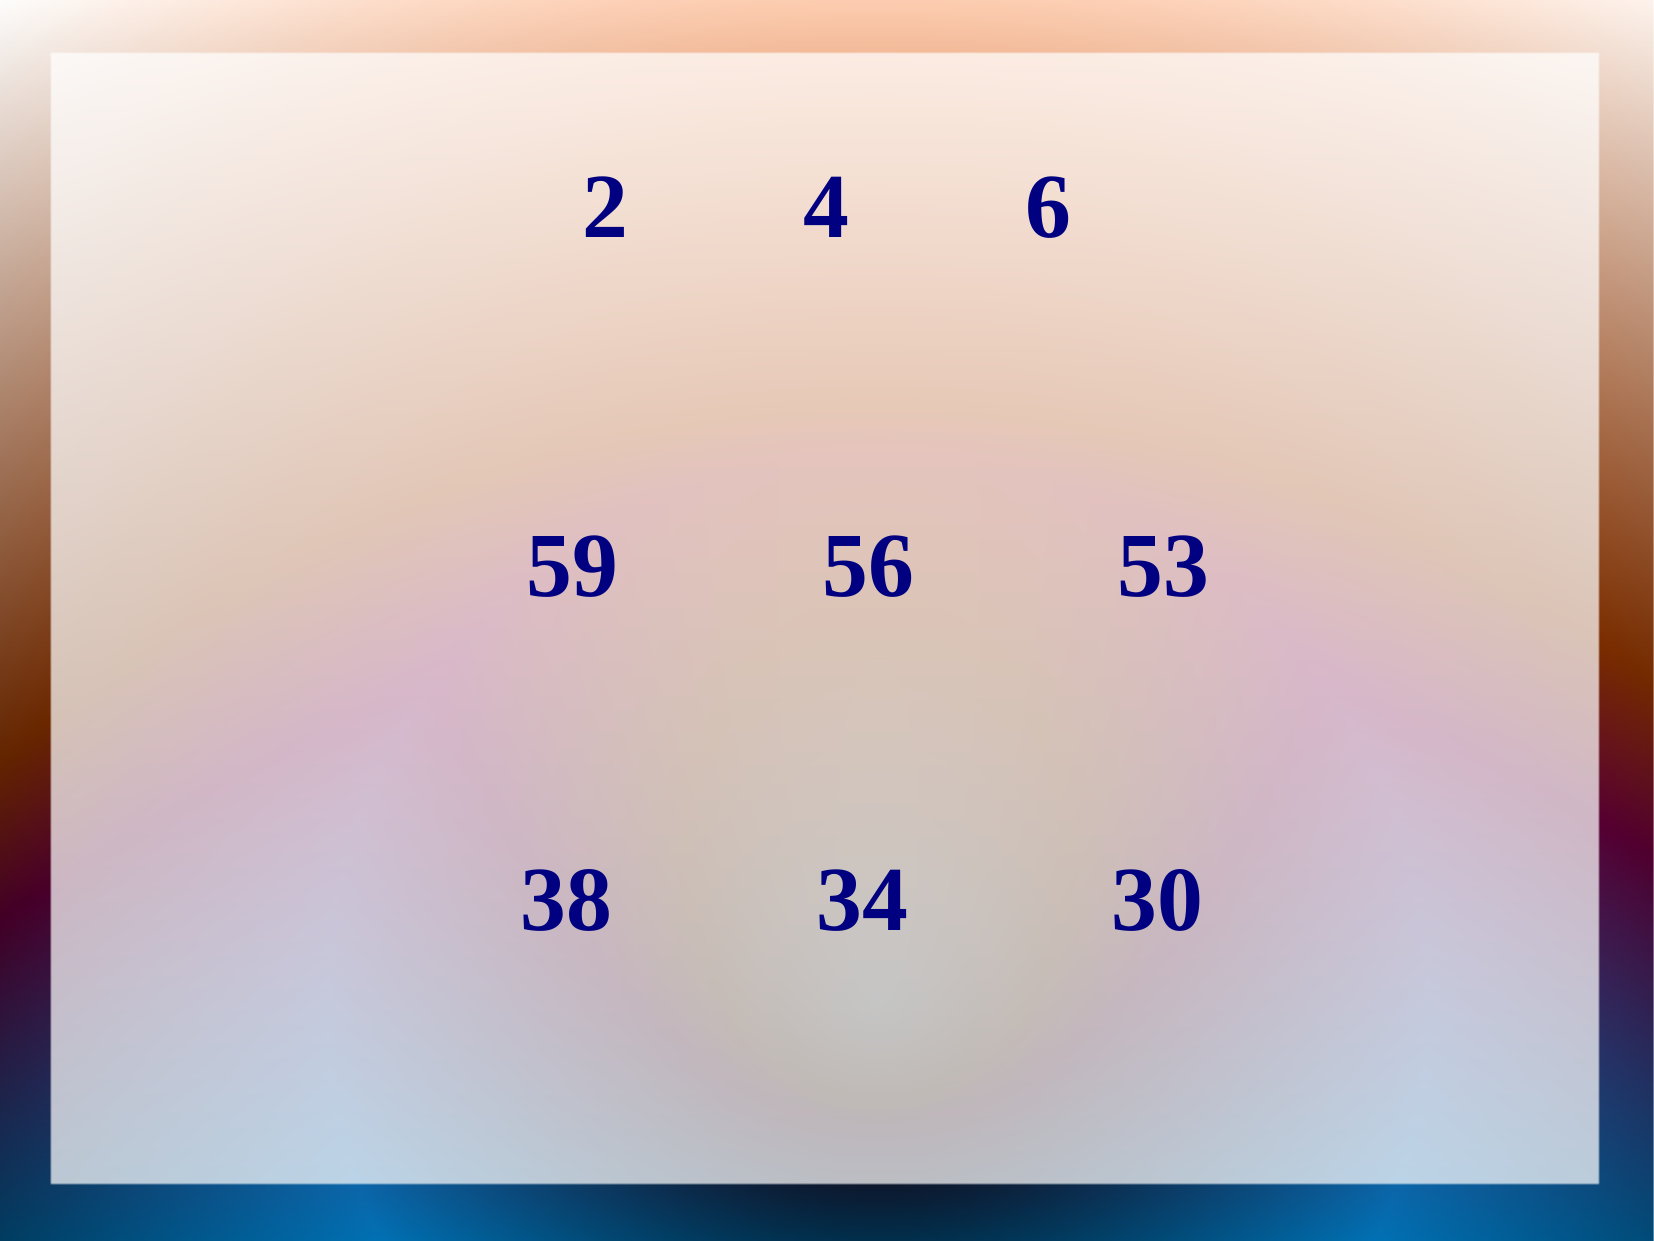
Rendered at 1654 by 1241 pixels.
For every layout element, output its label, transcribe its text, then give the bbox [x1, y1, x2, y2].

list 38 34 30 [82, 717, 1571, 1109]
picture [0, 0, 1654, 1241]
list 59 56 53 [88, 383, 1577, 768]
title 2 4 6 [82, 88, 1571, 325]
